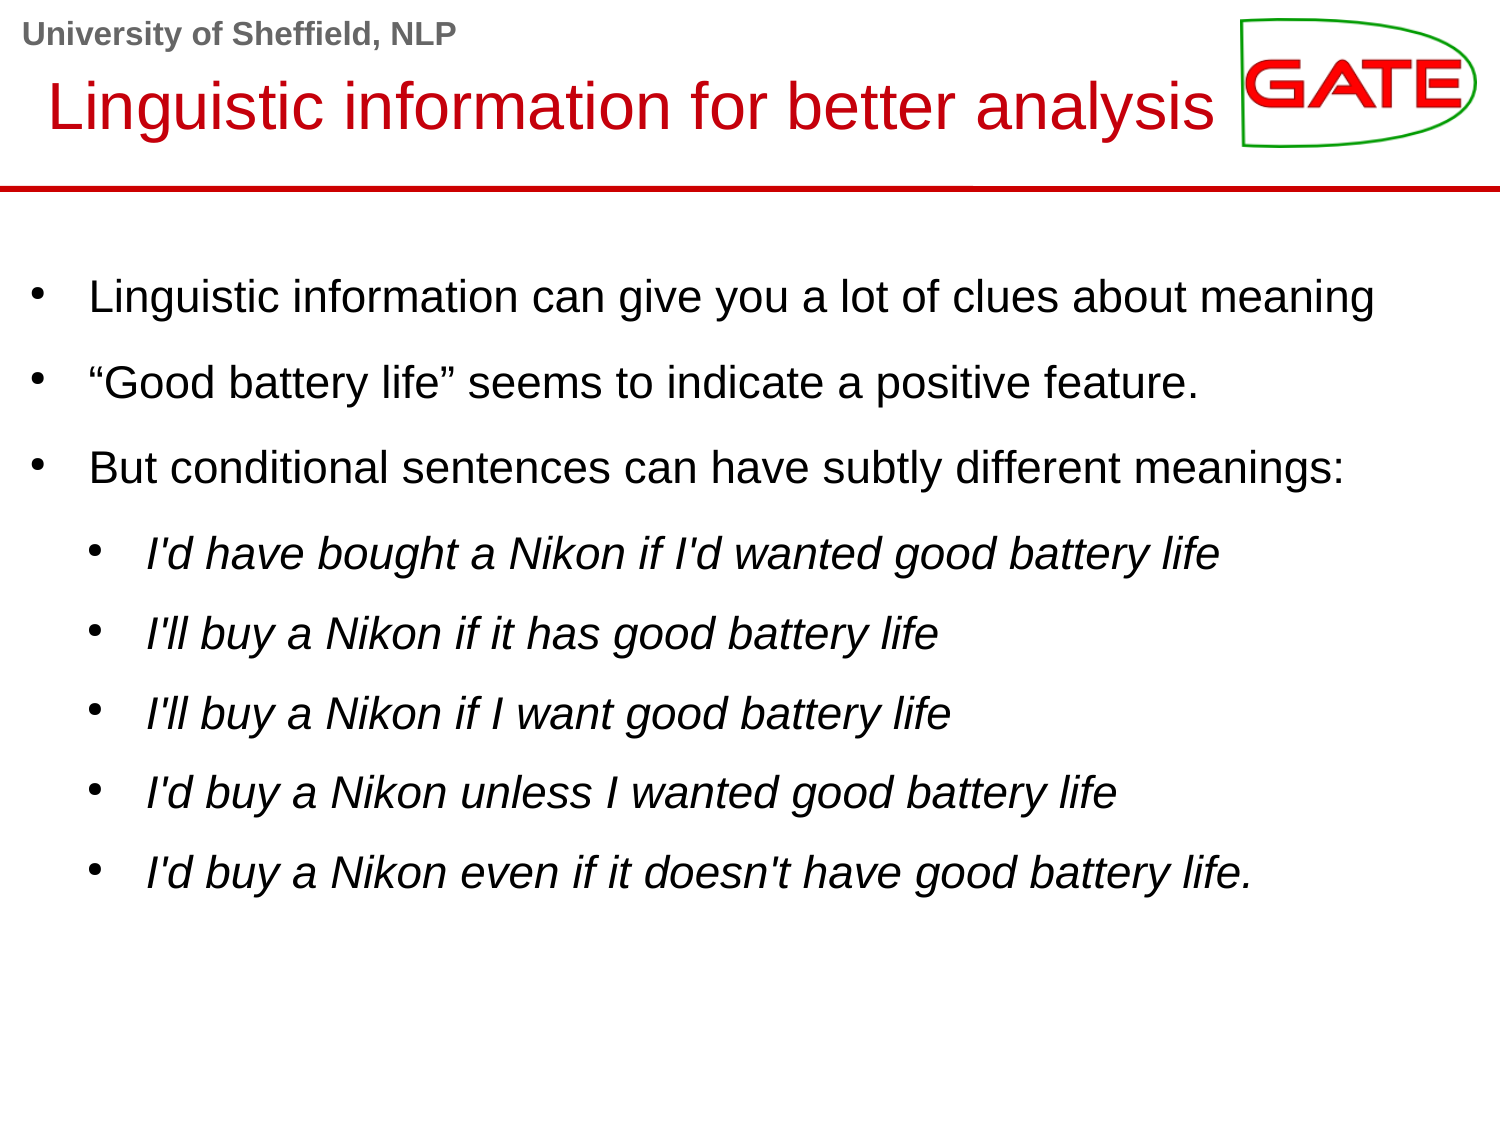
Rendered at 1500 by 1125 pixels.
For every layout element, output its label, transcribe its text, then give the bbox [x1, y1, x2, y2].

picture [1240, 18, 1477, 148]
title Linguistic information for better analysis [47, 47, 1267, 168]
list Linguistic information can give you a lot of clues about meaning “Good battery life” seems to indicate a positive feature. But conditional sentences can have subtly different meanings: I'd have bought a Nikon if I'd wanted good battery life I'll buy a Nikon if it has good battery life I'll buy a Nikon if I want good battery life I'd buy a Nikon unless I wanted good battery life I'd buy a Nikon even if it doesn't have good battery life. [29, 265, 1477, 1075]
